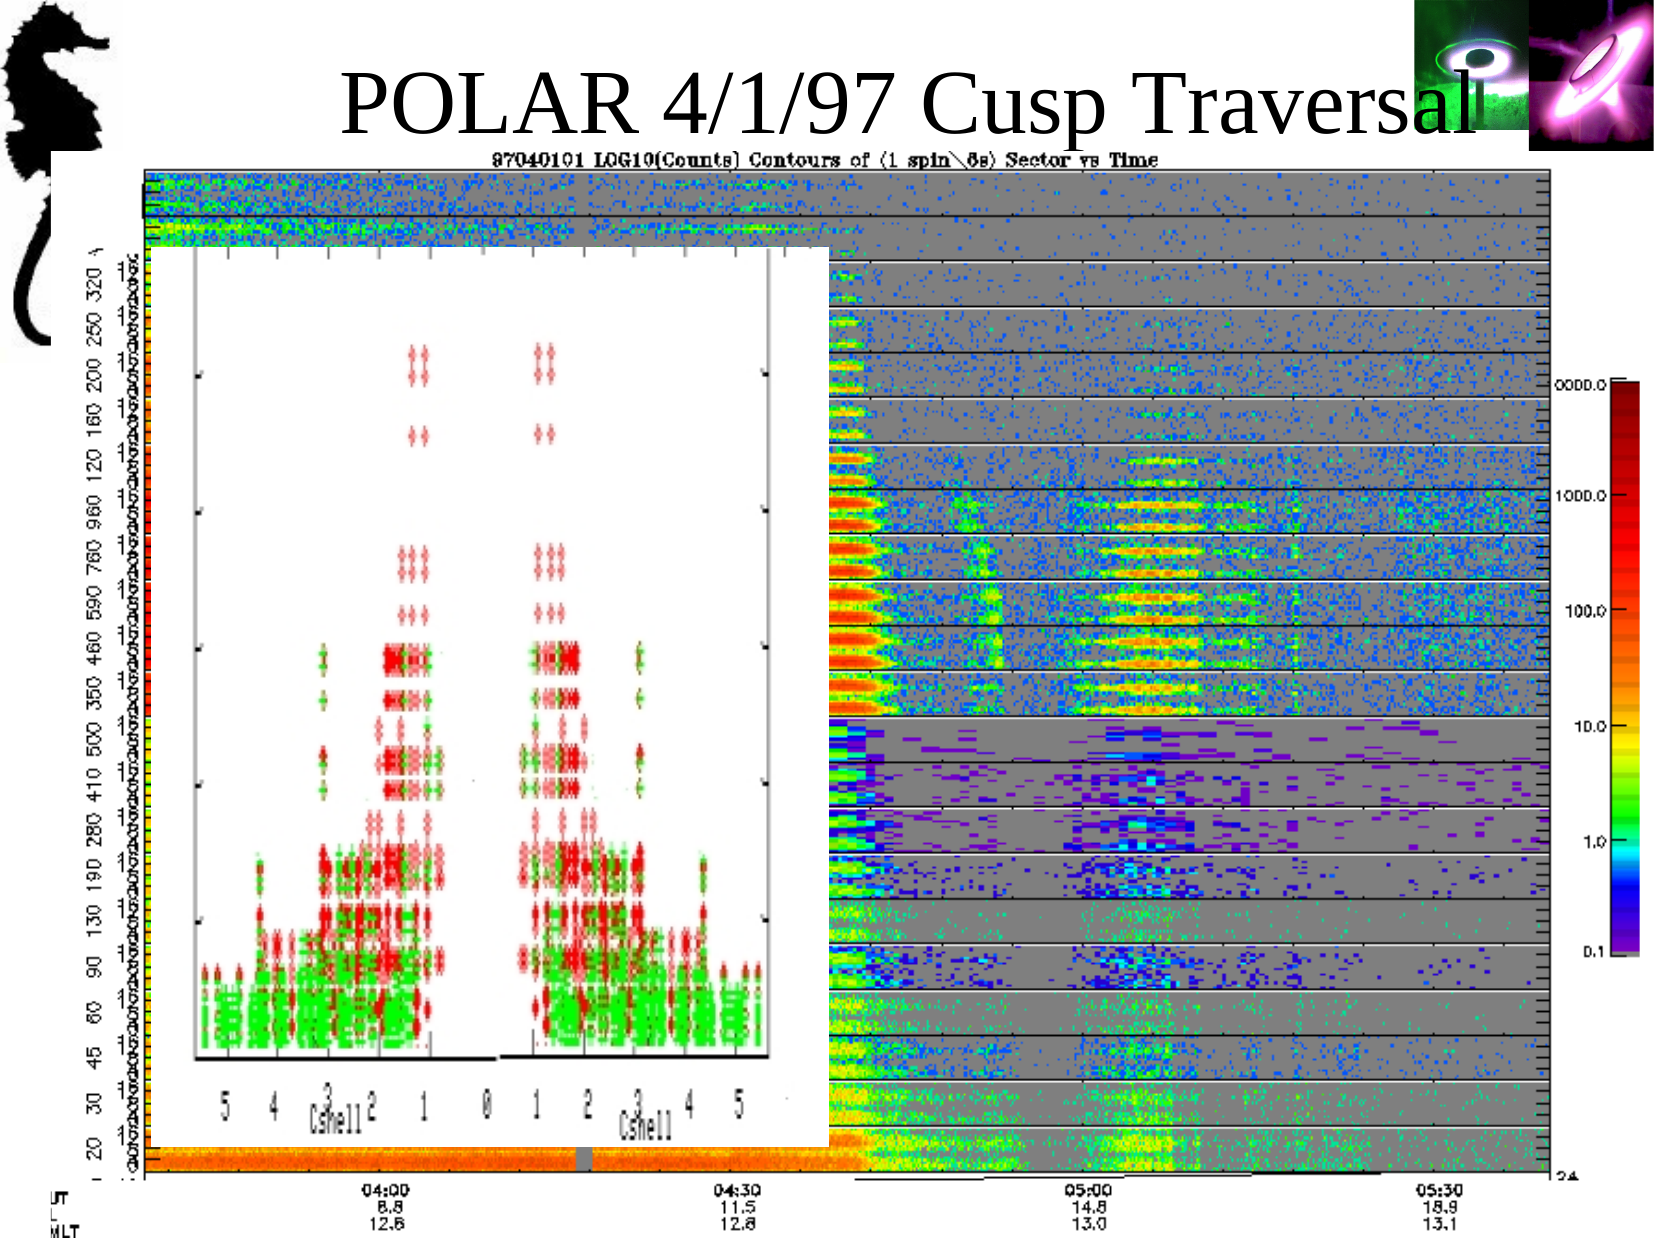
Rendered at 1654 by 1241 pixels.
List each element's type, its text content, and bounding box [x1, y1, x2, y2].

title POLAR 4/1/97 Cusp Traversal [206, 0, 1613, 151]
picture [0, 0, 1654, 1238]
